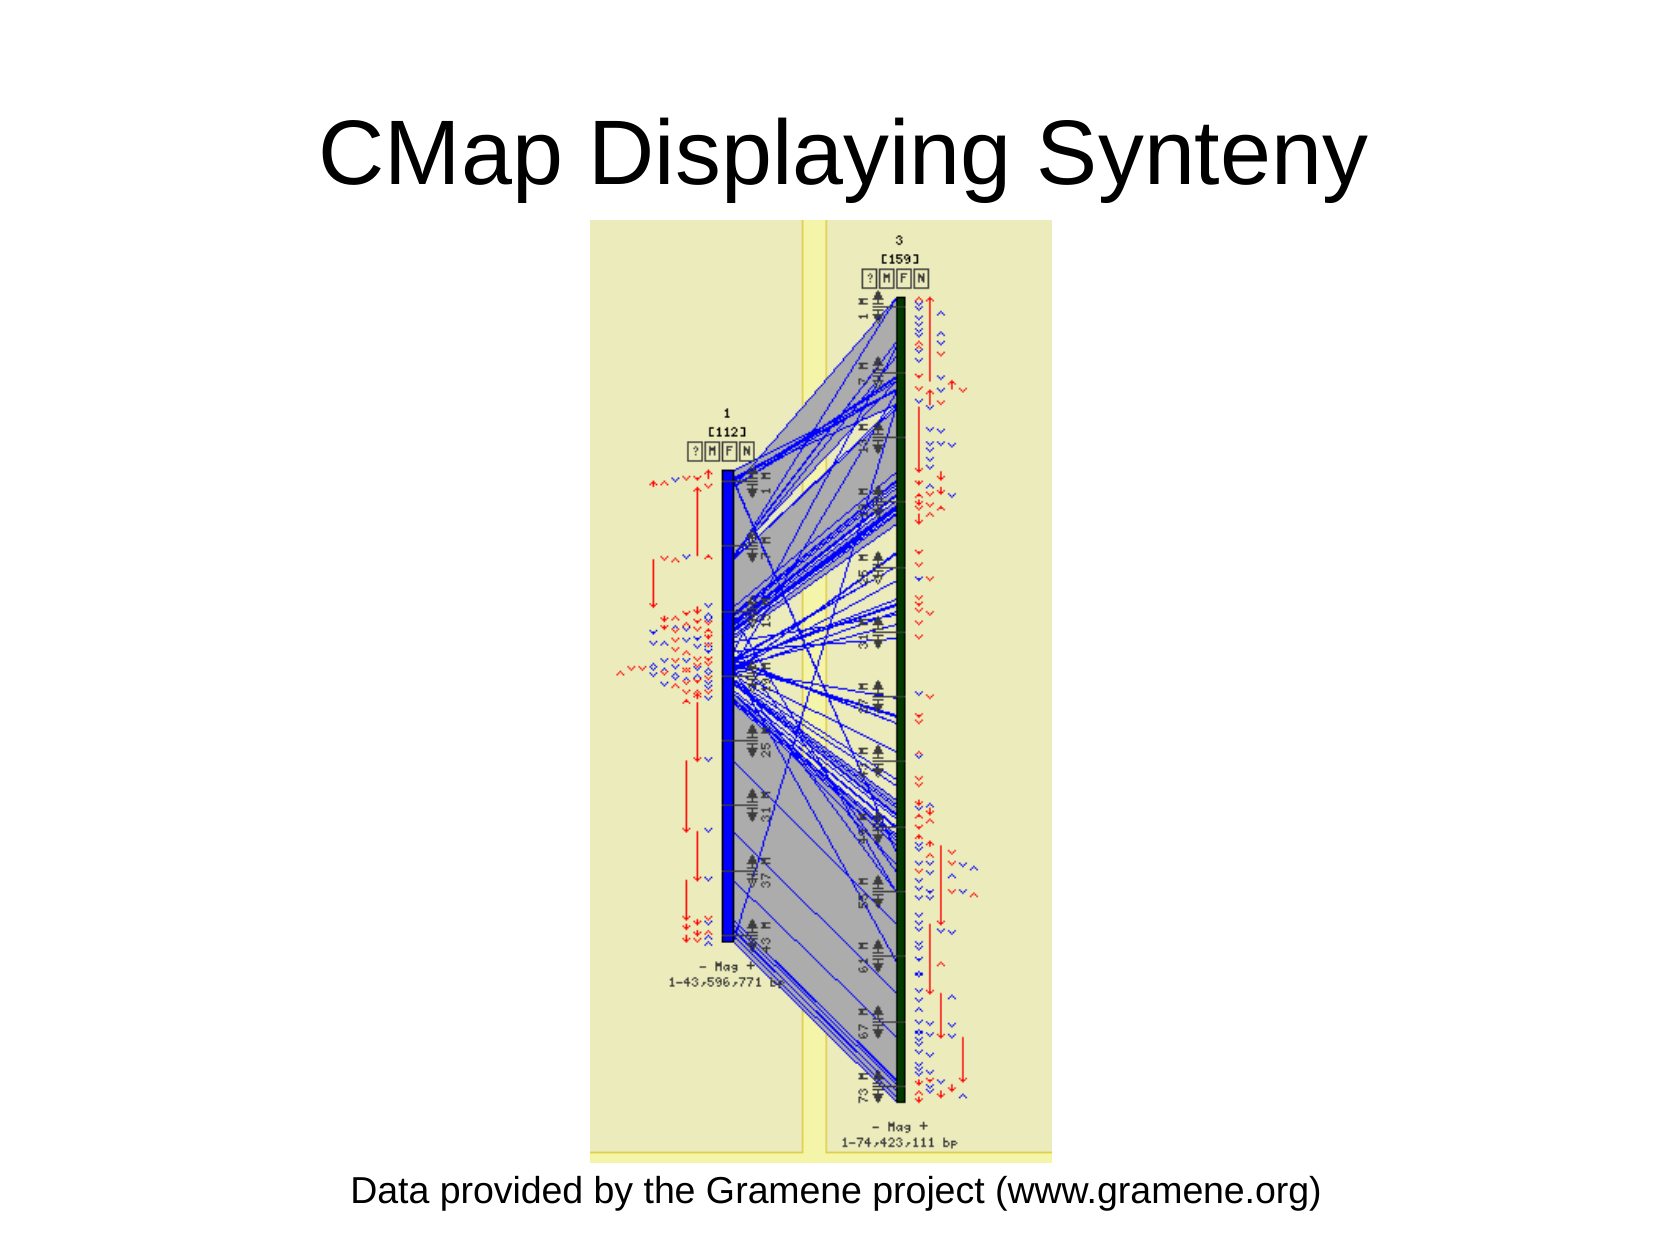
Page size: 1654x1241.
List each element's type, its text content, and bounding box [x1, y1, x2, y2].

picture [590, 220, 1052, 1163]
title CMap Displaying Synteny [82, 56, 1571, 250]
text_box Data provided by the Gramene project (www.gramene.org) [335, 1162, 1337, 1220]
